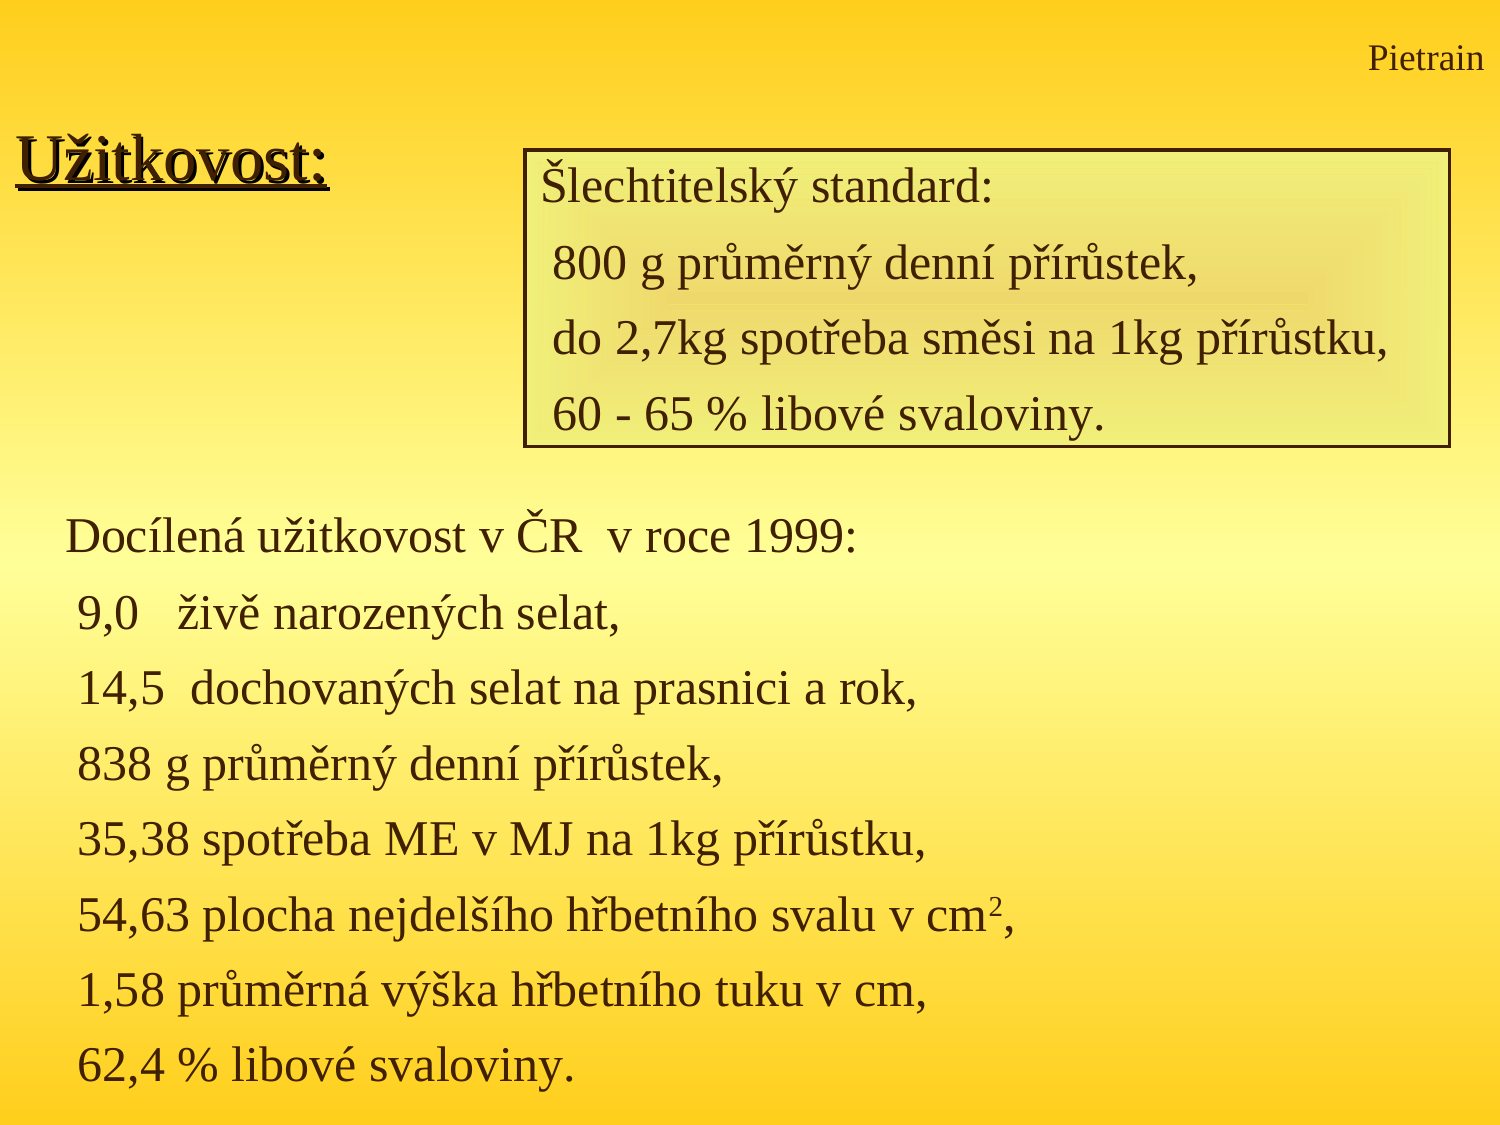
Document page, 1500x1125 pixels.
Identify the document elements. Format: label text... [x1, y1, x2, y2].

text_box Šlechtitelský standard: 800 g průměrný denní přírůstek, do 2,7kg spotřeba směsi na 1kg přírůstku, 60 - 65 % libové svaloviny. [524, 149, 1450, 447]
text_box Pietrain Užitkovost: [0, 29, 1500, 203]
text_box Docílená užitkovost v ČR v roce 1999: 9,0 živě narozených selat, 14,5 dochovaných selat na prasnici a rok, 838 g průměrný denní přírůstek, 35,38 spotřeba ME v MJ na 1kg přírůstku, 54,63 plocha nejdelšího hřbetního svalu v cm2, 1,58 průměrná výška hřbetního tuku v cm, 62,4 % libové svaloviny. [49, 500, 1425, 1099]
